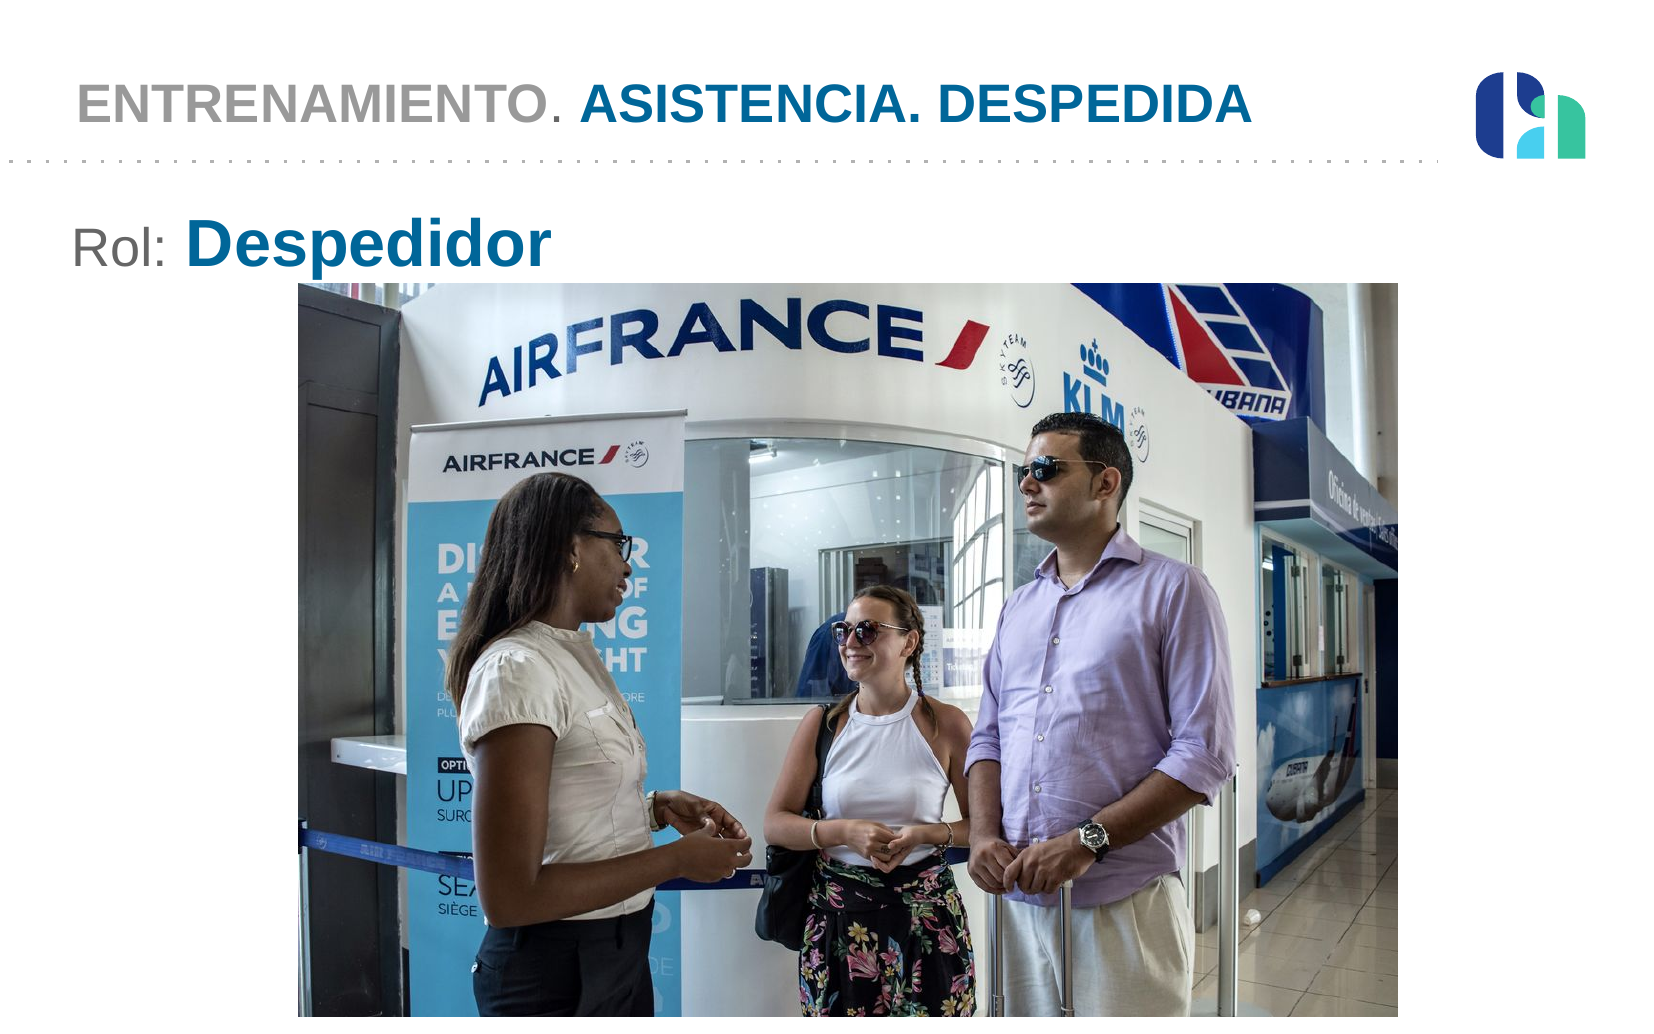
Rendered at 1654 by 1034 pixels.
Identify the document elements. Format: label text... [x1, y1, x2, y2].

text_box Rol: Despedidor [56, 161, 1000, 401]
picture [298, 283, 1398, 1017]
text_box ENTRENAMIENTO. ASISTENCIA. DESPEDIDA [76, 36, 1476, 165]
picture [1476, 72, 1586, 159]
